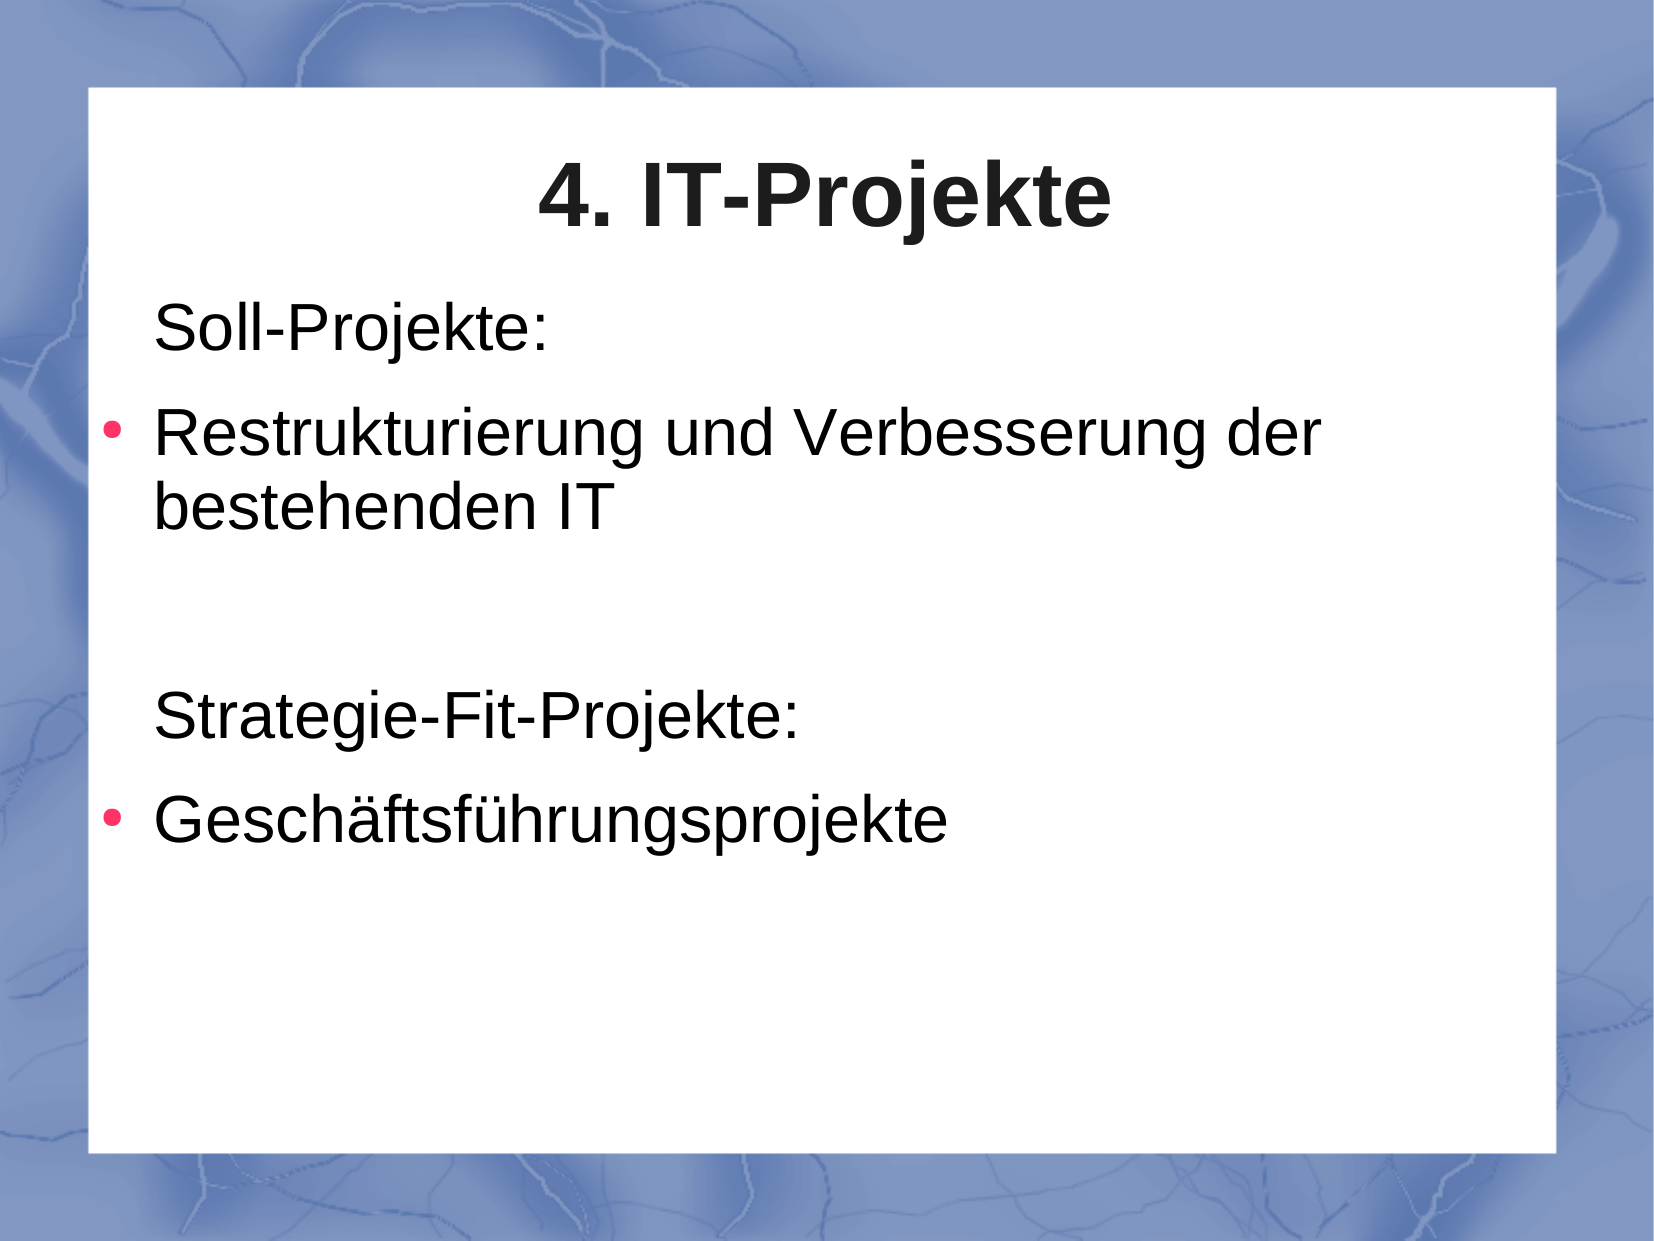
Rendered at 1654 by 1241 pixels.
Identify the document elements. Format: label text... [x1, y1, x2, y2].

list Soll-Projekte: Restrukturierung und Verbesserung der bestehenden IT Strategie-Fit-Projekte: Geschäftsführungsprojekte [82, 290, 1418, 1109]
picture [0, 0, 1654, 1241]
title 4. IT-Projekte [118, 90, 1536, 298]
